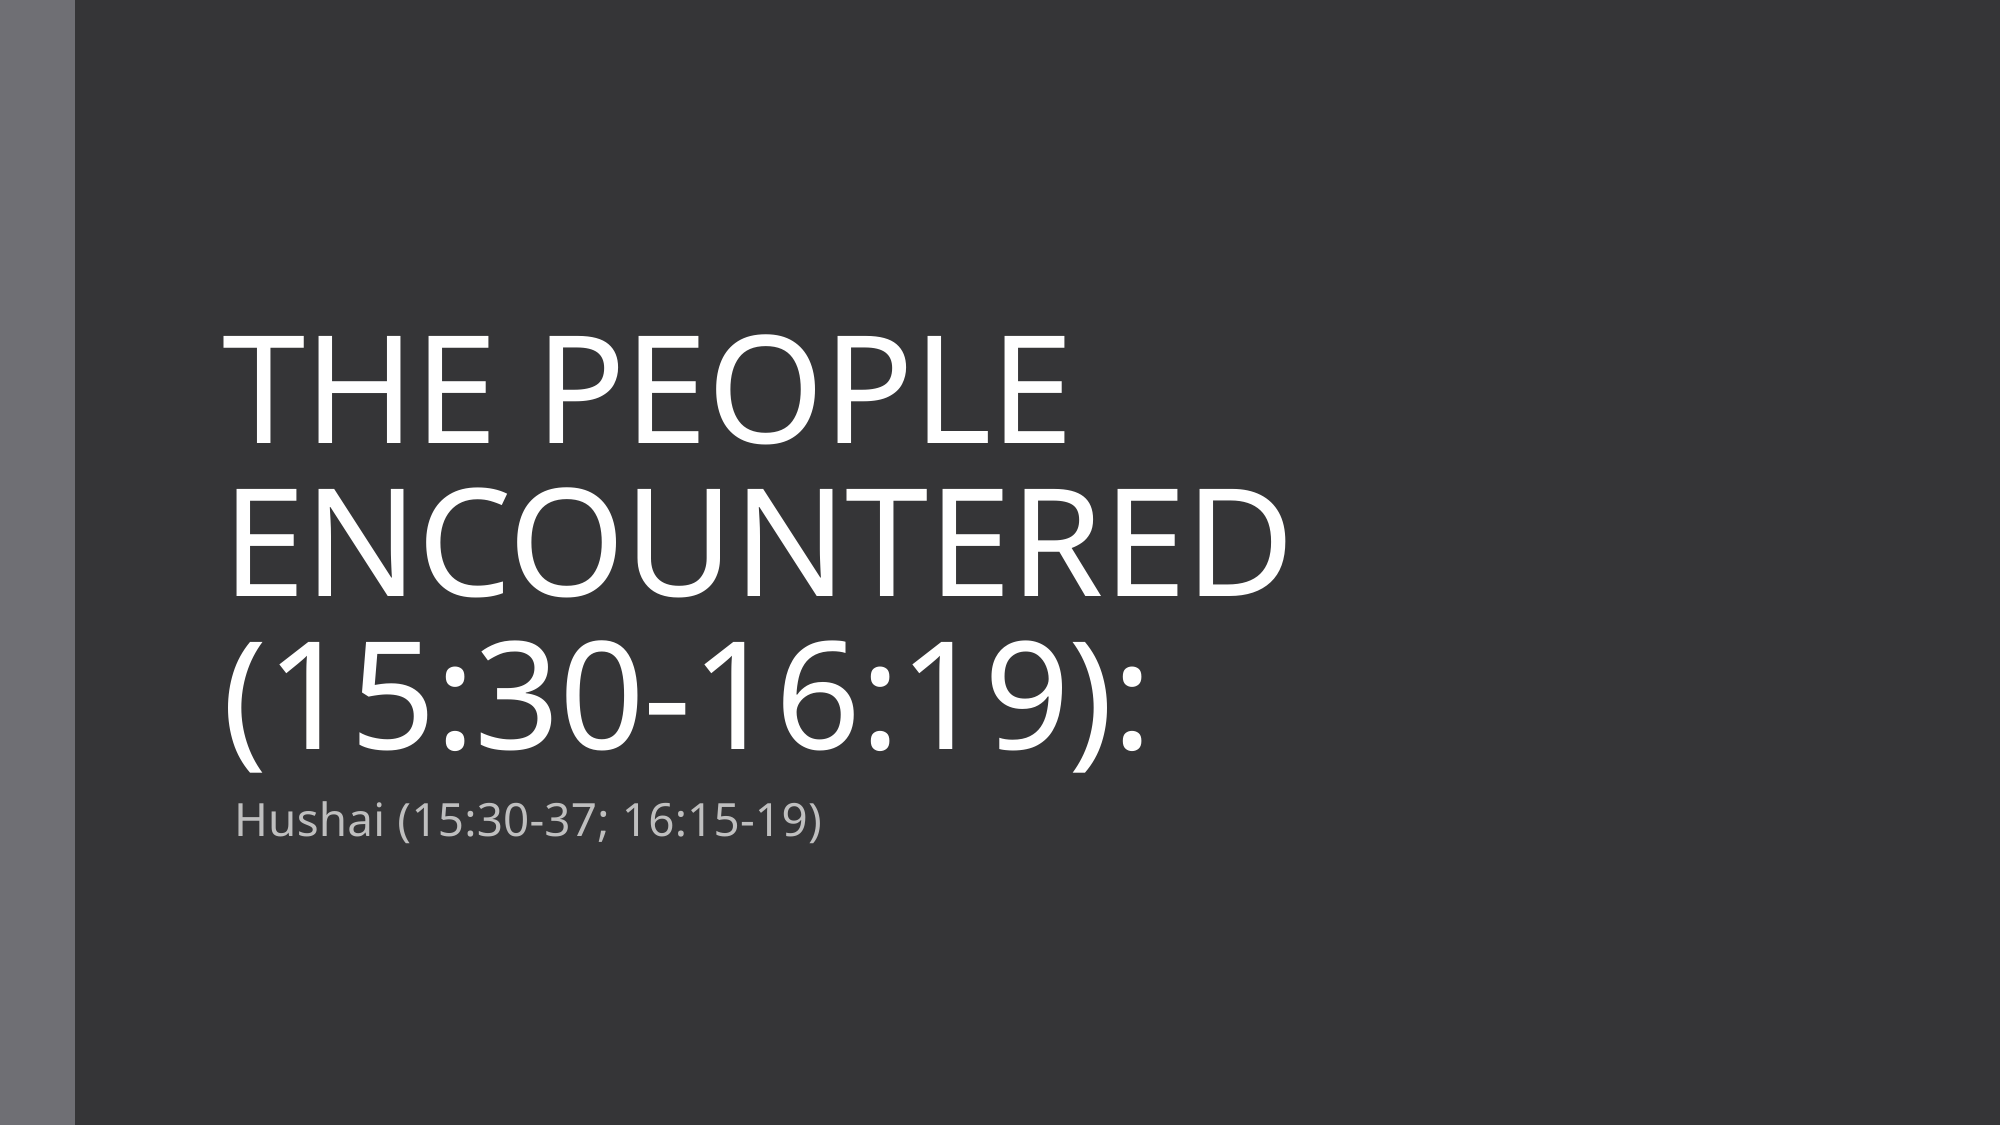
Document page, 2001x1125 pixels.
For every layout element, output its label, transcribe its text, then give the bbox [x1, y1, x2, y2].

subtitle Hushai (15:30-37; 16:15-19) [206, 787, 1752, 1066]
title THE PEOPLE ENCOUNTERED (15:30-16:19): [206, 124, 1752, 787]
